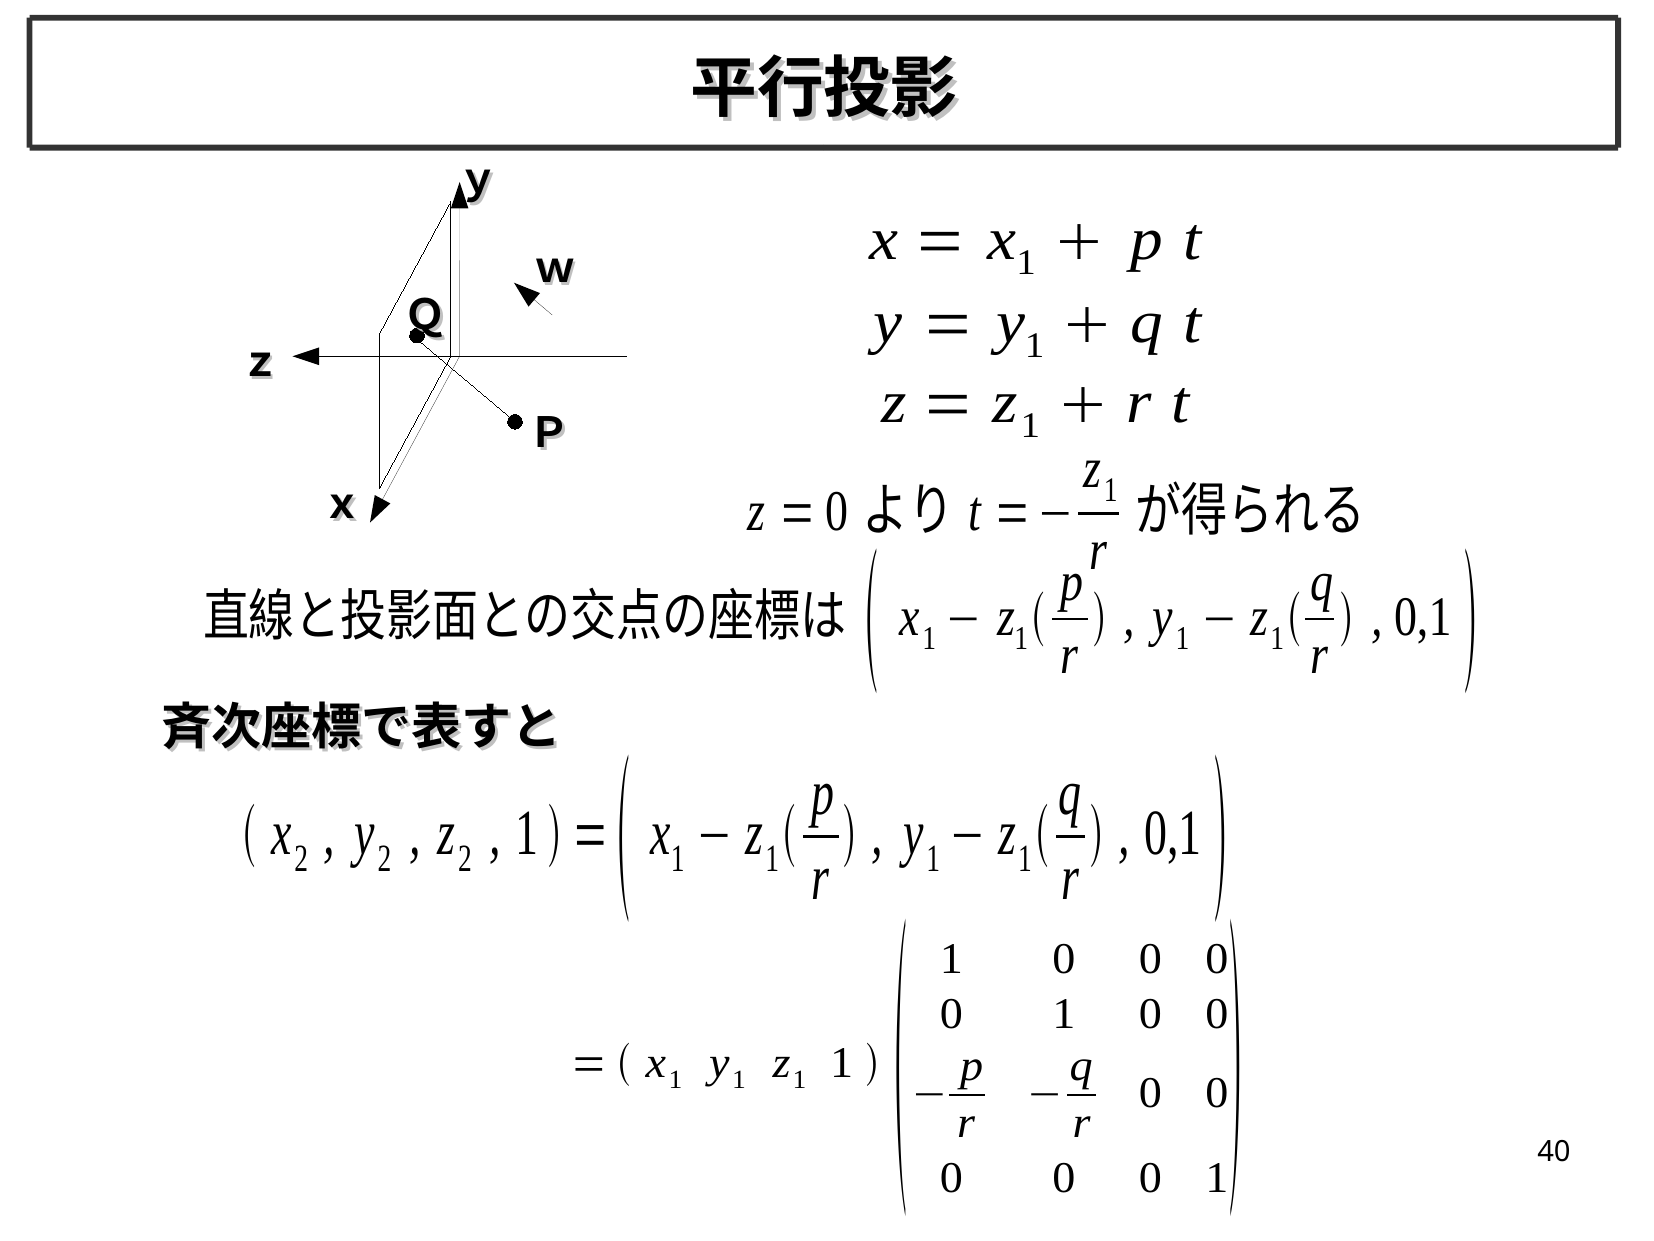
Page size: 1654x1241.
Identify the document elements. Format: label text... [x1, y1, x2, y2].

text_box ｘ [307, 462, 378, 544]
text_box Ｑ [389, 273, 461, 355]
text_box ｙ [442, 137, 514, 219]
text_box ｚ [224, 321, 296, 402]
text_box [507, 414, 513, 429]
text_box 平行投影 [29, 17, 1619, 148]
chart [222, 750, 1261, 1217]
text_box 斉次座標で表すと [146, 679, 720, 748]
text_box Ｐ [513, 391, 585, 473]
text_box ｗ [519, 226, 591, 308]
chart [183, 206, 1495, 694]
